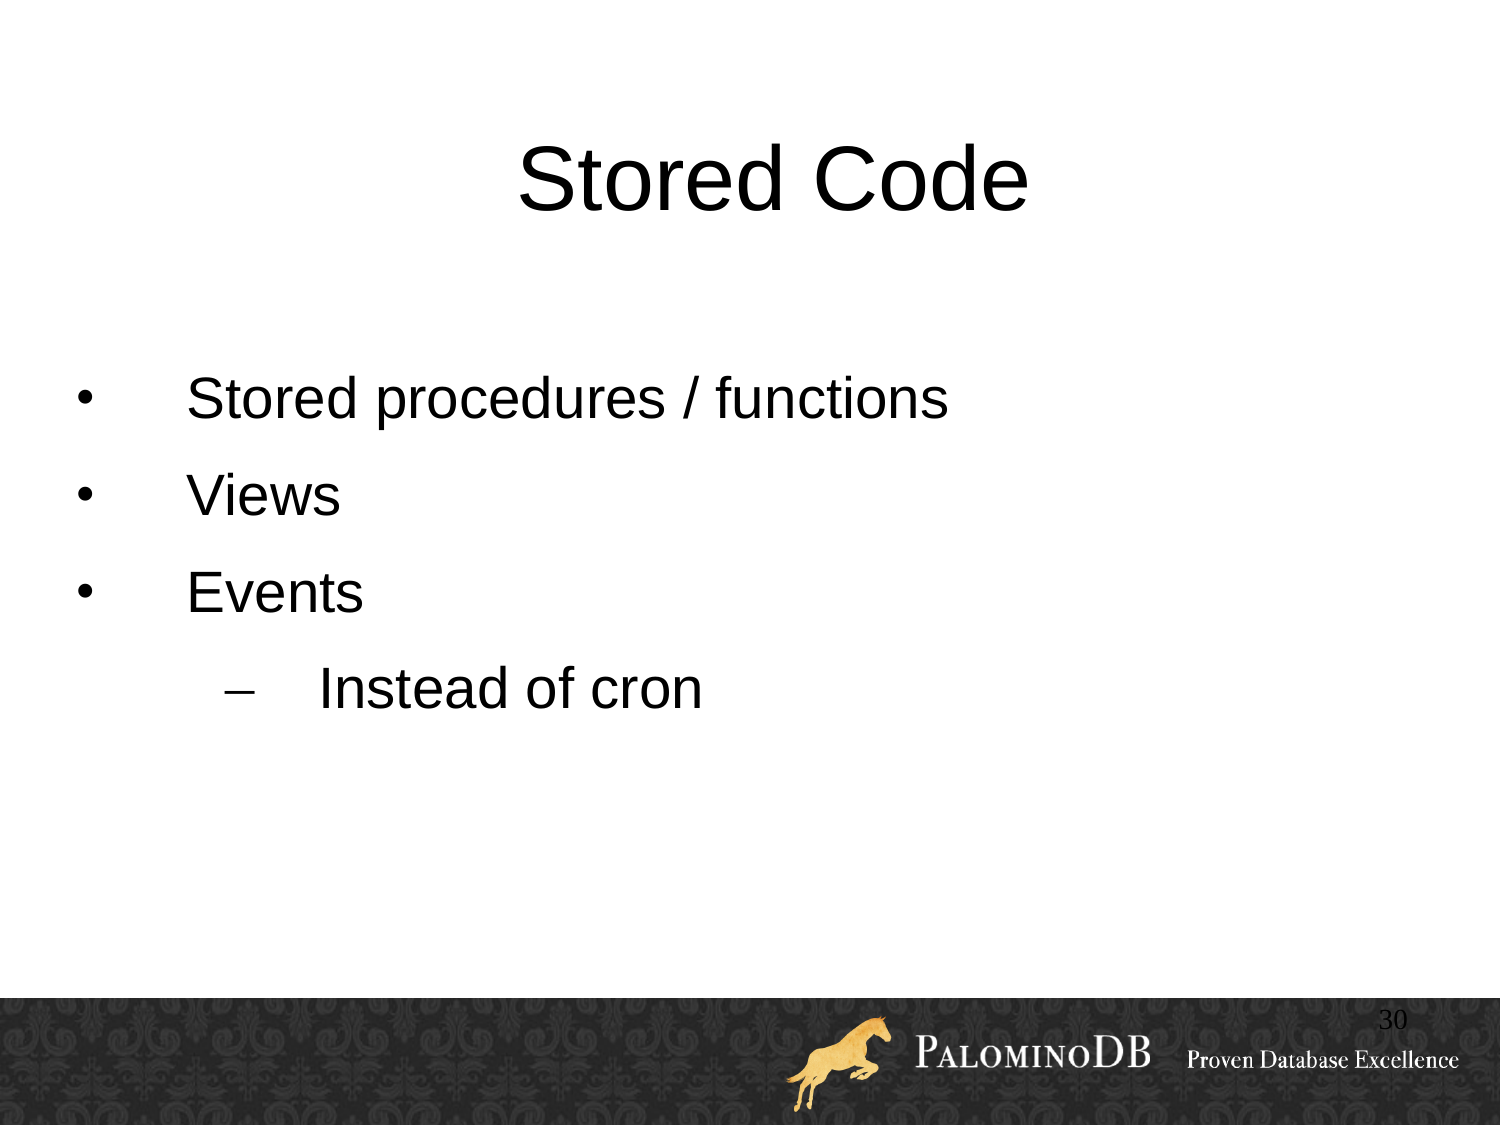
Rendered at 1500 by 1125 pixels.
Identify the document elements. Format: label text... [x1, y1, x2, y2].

title Stored Code [133, 82, 1415, 263]
list Stored procedures / functions Views Events Instead of cron [74, 263, 1425, 1006]
picture [0, 998, 1500, 1125]
